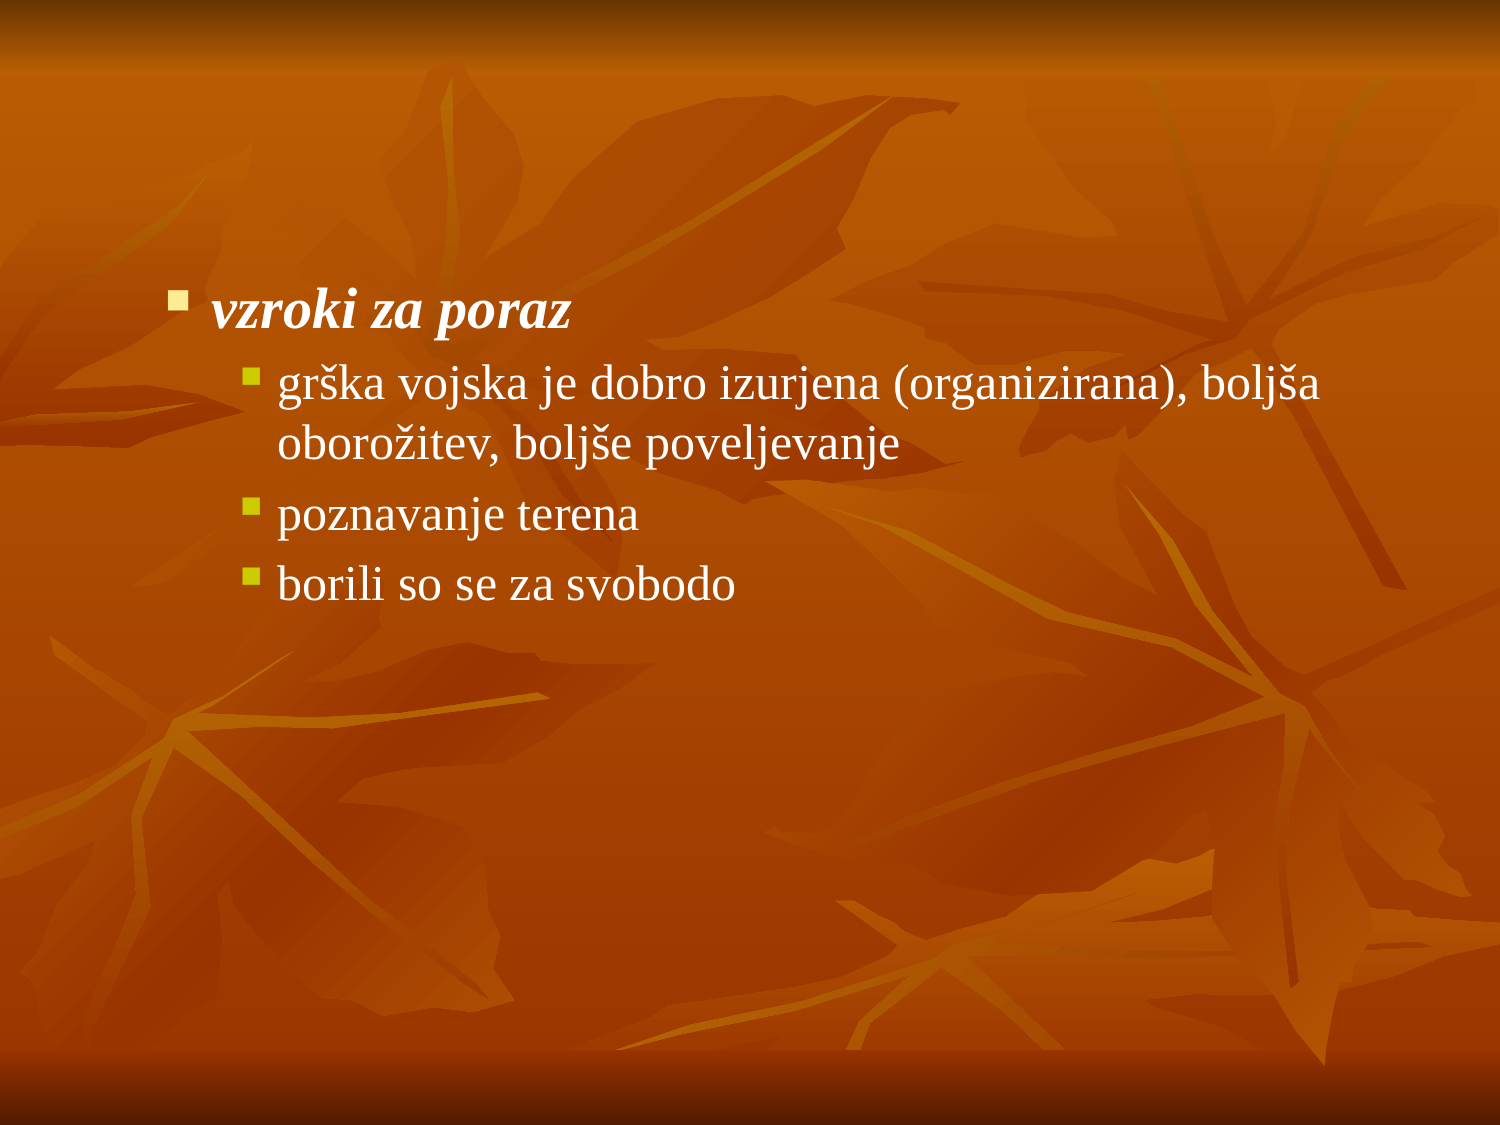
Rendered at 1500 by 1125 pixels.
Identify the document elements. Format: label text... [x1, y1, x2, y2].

list vzroki za poraz grška vojska je dobro izurjena (organizirana), boljša oborožitev, boljše poveljevanje poznavanje terena borili so se za svobodo [75, 262, 1425, 1006]
